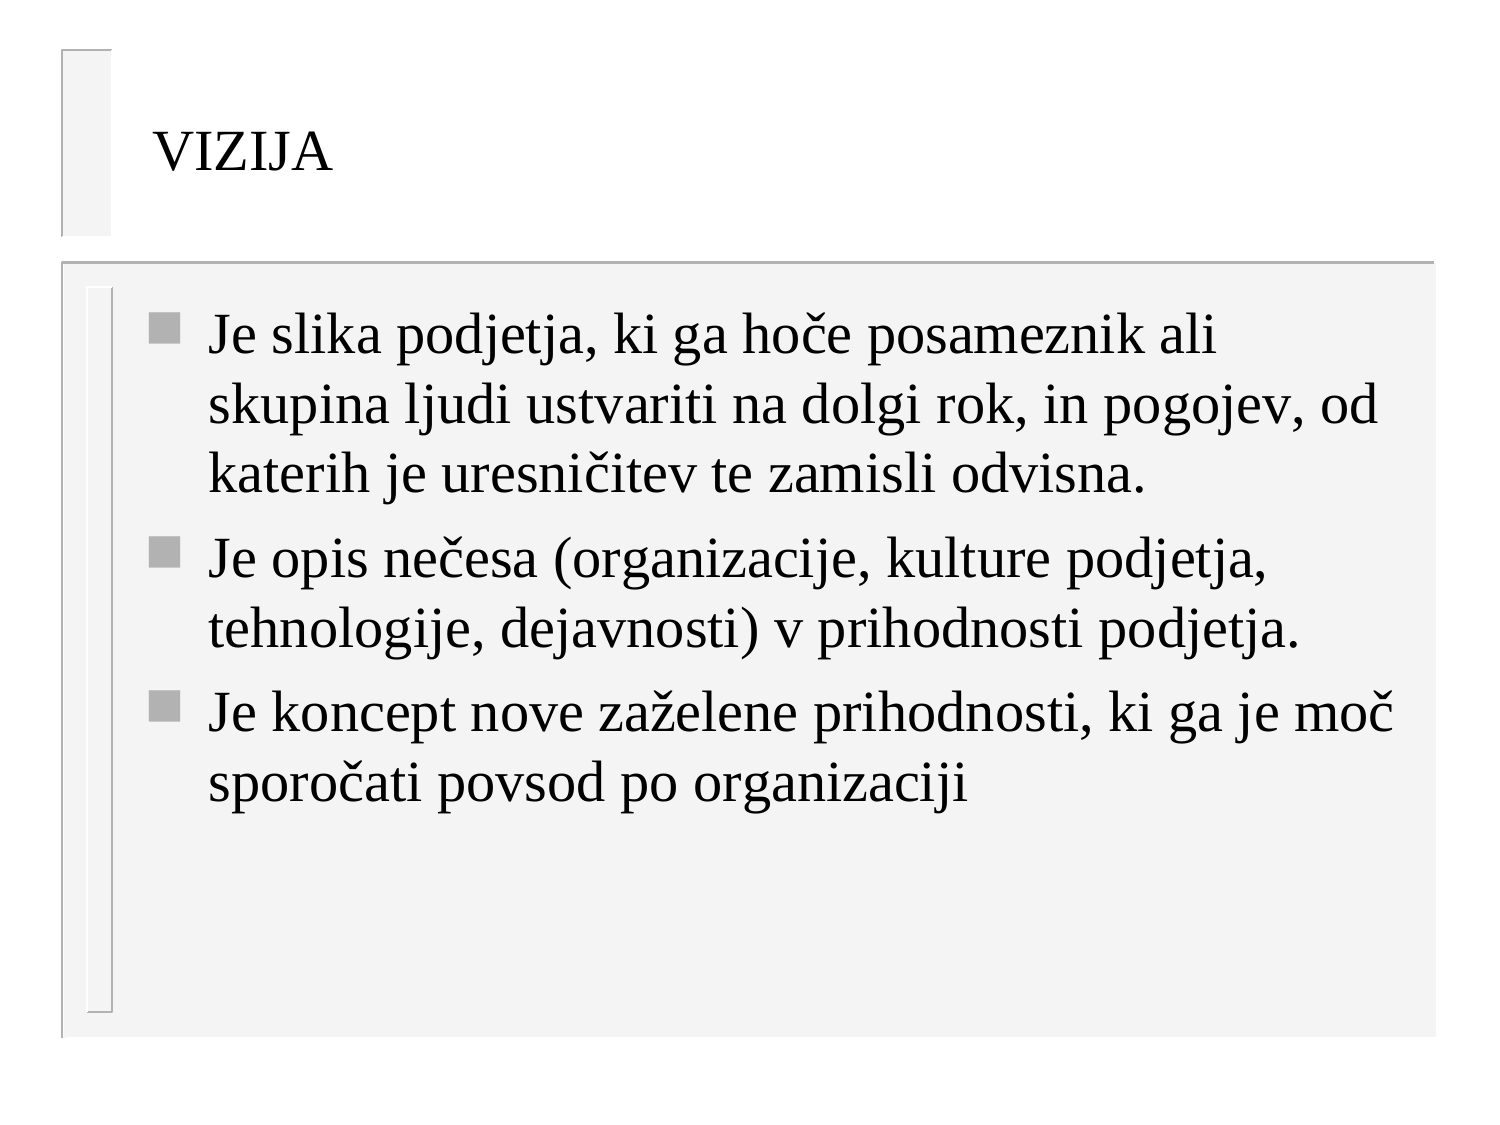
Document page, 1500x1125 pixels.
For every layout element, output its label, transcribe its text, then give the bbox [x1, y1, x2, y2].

list Je slika podjetja, ki ga hoče posameznik ali skupina ljudi ustvariti na dolgi rok, in pogojev, od katerih je uresničitev te zamisli odvisna. Je opis nečesa (organizacije, kulture podjetja, tehnologije, dejavnosti) v prihodnosti podjetja. Je koncept nove zaželene prihodnosti, ki ga je moč sporočati povsod po organizaciji [137, 287, 1413, 963]
title VIZIJA [137, 56, 1413, 238]
